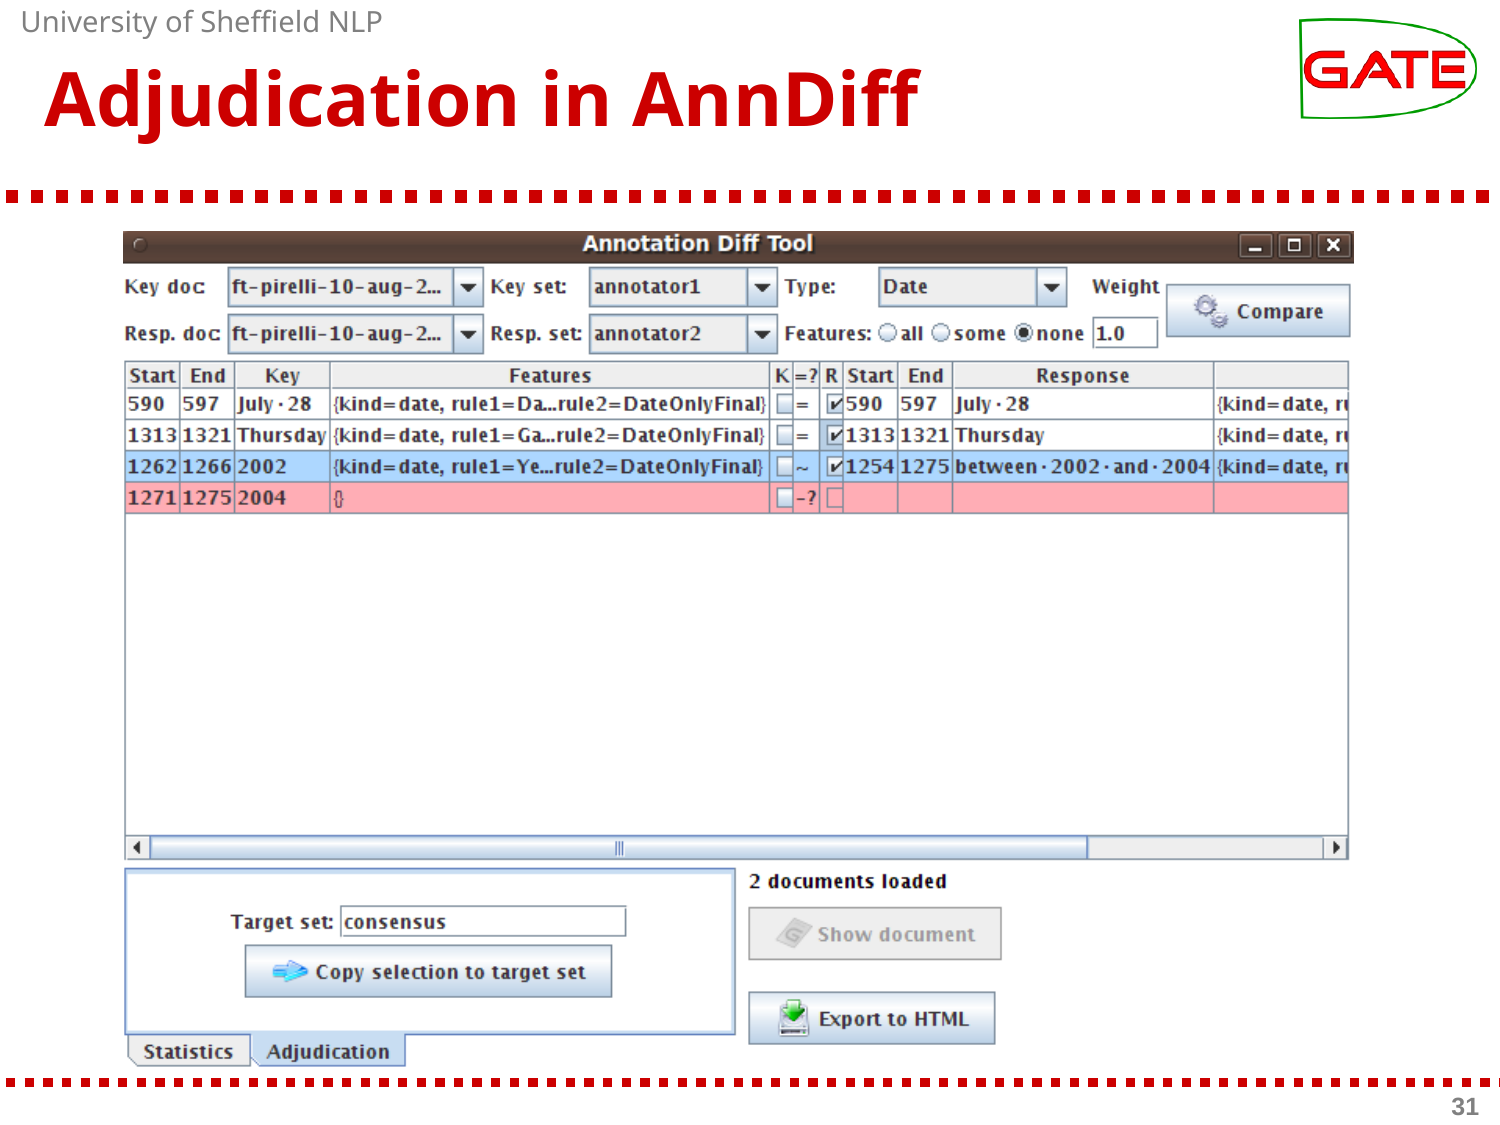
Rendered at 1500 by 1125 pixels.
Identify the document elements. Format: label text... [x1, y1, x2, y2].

picture [1299, 18, 1477, 119]
picture [123, 231, 1354, 1070]
text_box <number> [1144, 1082, 1495, 1125]
title Adjudication in AnnDiff [29, 42, 1188, 149]
